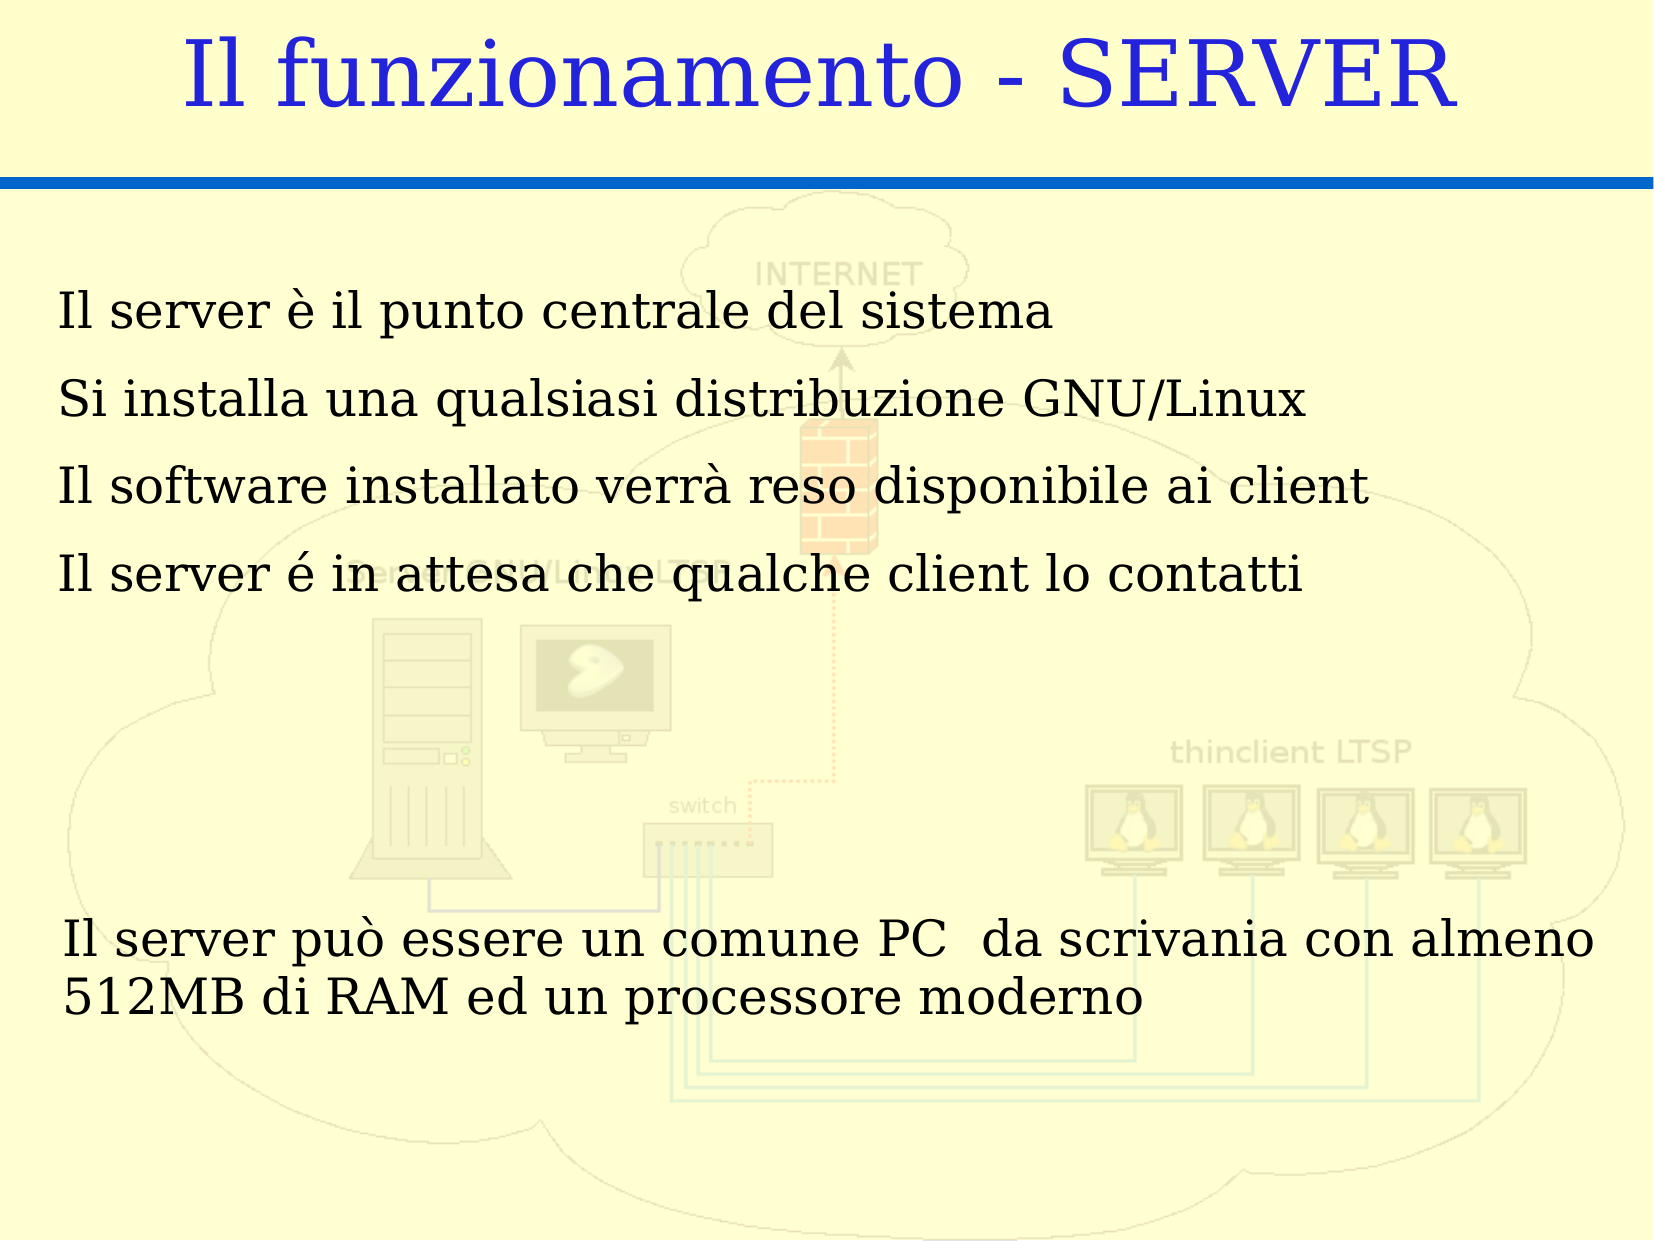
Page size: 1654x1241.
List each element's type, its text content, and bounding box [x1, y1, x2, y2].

text_box Il server può essere un comune PC da scrivania con almeno 512MB di RAM ed un processore moderno [62, 909, 1614, 1027]
title Il funzionamento - SERVER [113, 0, 1526, 153]
picture [0, 189, 1654, 1241]
text_box Il server è il punto centrale del sistema Si installa una qualsiasi distribuzione GNU/Linux Il software installato verrà reso disponibile ai client Il server é in attesa che qualche client lo contatti [57, 253, 1644, 574]
